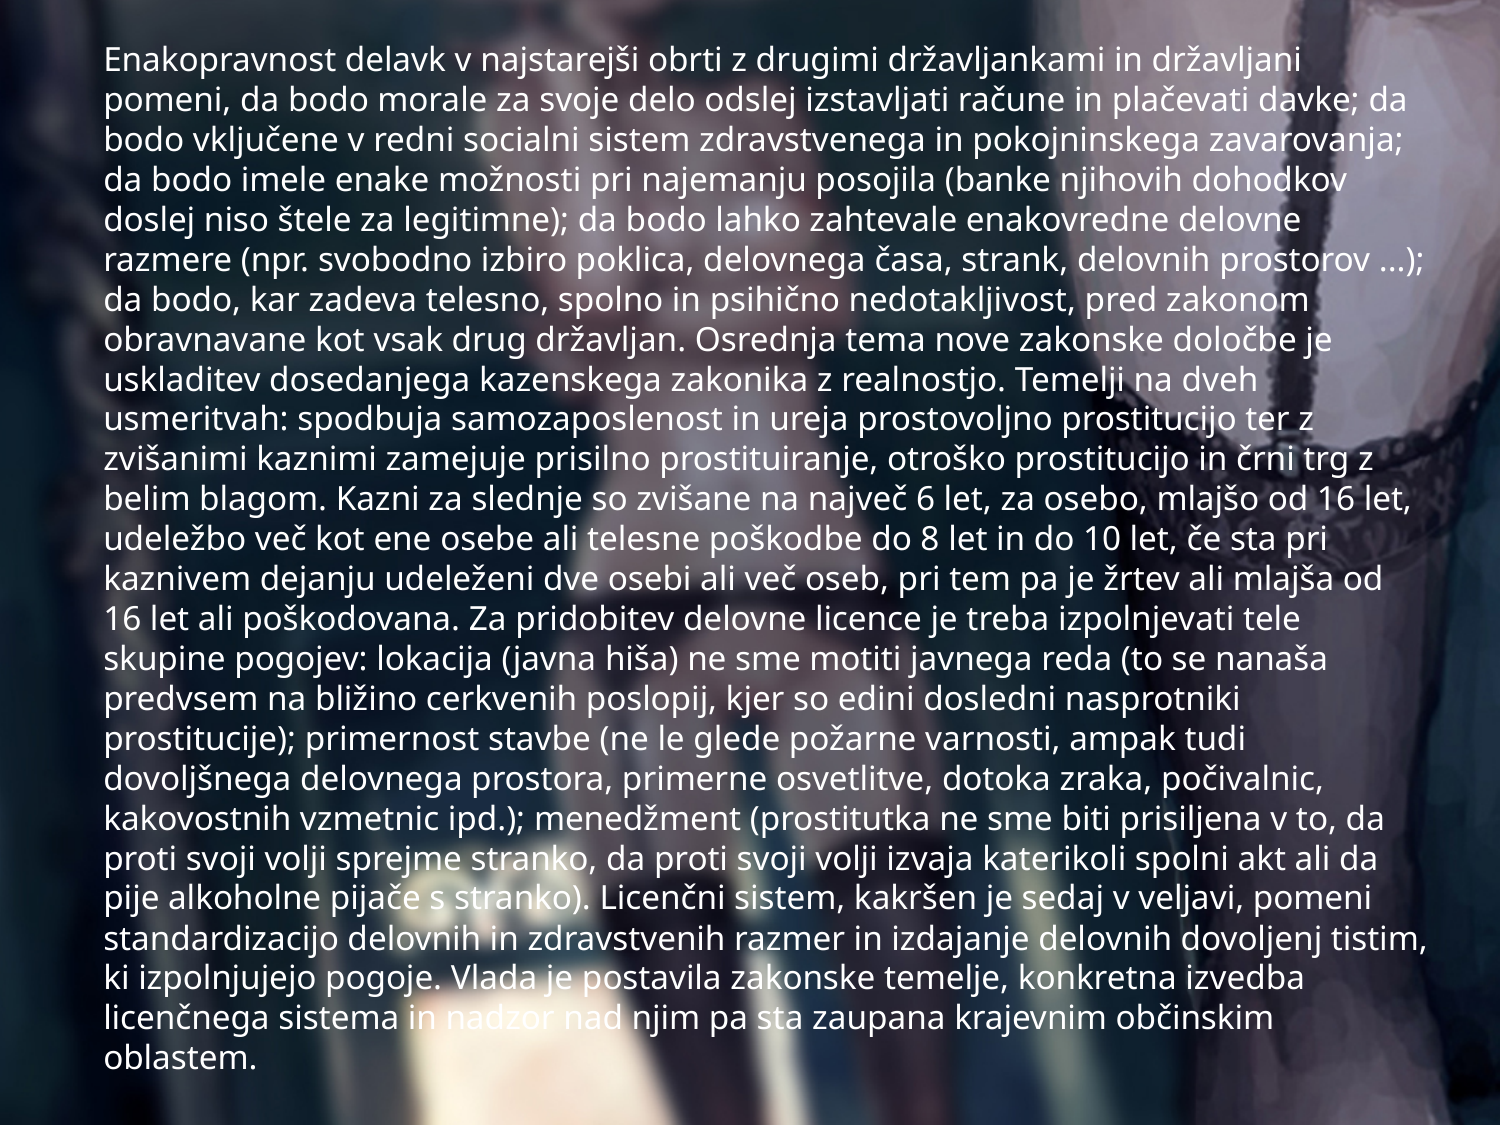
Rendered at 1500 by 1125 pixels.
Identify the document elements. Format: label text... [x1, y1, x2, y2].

text_box Enakopravnost delavk v najstarejši obrti z drugimi državljankami in državljani pomeni, da bodo morale za svoje delo odslej izstavljati račune in plačevati davke; da bodo vključene v redni socialni sistem zdravstvenega in pokojninskega zavarovanja; da bodo imele enake možnosti pri najemanju posojila (banke njihovih dohodkov doslej niso štele za legitimne); da bodo lahko zahtevale enakovredne delovne razmere (npr. svobodno izbiro poklica, delovnega časa, strank, delovnih prostorov ...); da bodo, kar zadeva telesno, spolno in psihično nedotakljivost, pred zakonom obravnavane kot vsak drug državljan. Osrednja tema nove zakonske določbe je uskladitev dosedanjega kazenskega zakonika z realnostjo. Temelji na dveh usmeritvah: spodbuja samozaposlenost in ureja prostovoljno prostitucijo ter z zvišanimi kaznimi zamejuje prisilno prostituiranje, otroško prostitucijo in črni trg z belim blagom. Kazni za slednje so zvišane na največ 6 let, za osebo, mlajšo od 16 let, udeležbo več kot ene osebe ali telesne poškodbe do 8 let in do 10 let, če sta pri kaznivem dejanju udeleženi dve osebi ali več oseb, pri tem pa je žrtev ali mlajša od 16 let ali poškodovana. Za pridobitev delovne licence je treba izpolnjevati tele skupine pogojev: lokacija (javna hiša) ne sme motiti javnega reda (to se nanaša predvsem na bližino cerkvenih poslopij, kjer so edini dosledni nasprotniki prostitucije); primernost stavbe (ne le glede požarne varnosti, ampak tudi dovoljšnega delovnega prostora, primerne osvetlitve, dotoka zraka, počivalnic, kakovostnih vzmetnic ipd.); menedžment (prostitutka ne sme biti prisiljena v to, da proti svoji volji sprejme stranko, da proti svoji volji izvaja katerikoli spolni akt ali da pije alkoholne pijače s stranko). Licenčni sistem, kakršen je sedaj v veljavi, pomeni standardizacijo delovnih in zdravstvenih razmer in izdajanje delovnih dovoljenj tistim, ki izpolnjujejo pogoje. Vlada je postavila zakonske temelje, konkretna izvedba licenčnega sistema in nadzor nad njim pa sta zaupana krajevnim občinskim oblastem. [88, 30, 1447, 1125]
picture [0, 0, 1500, 1125]
